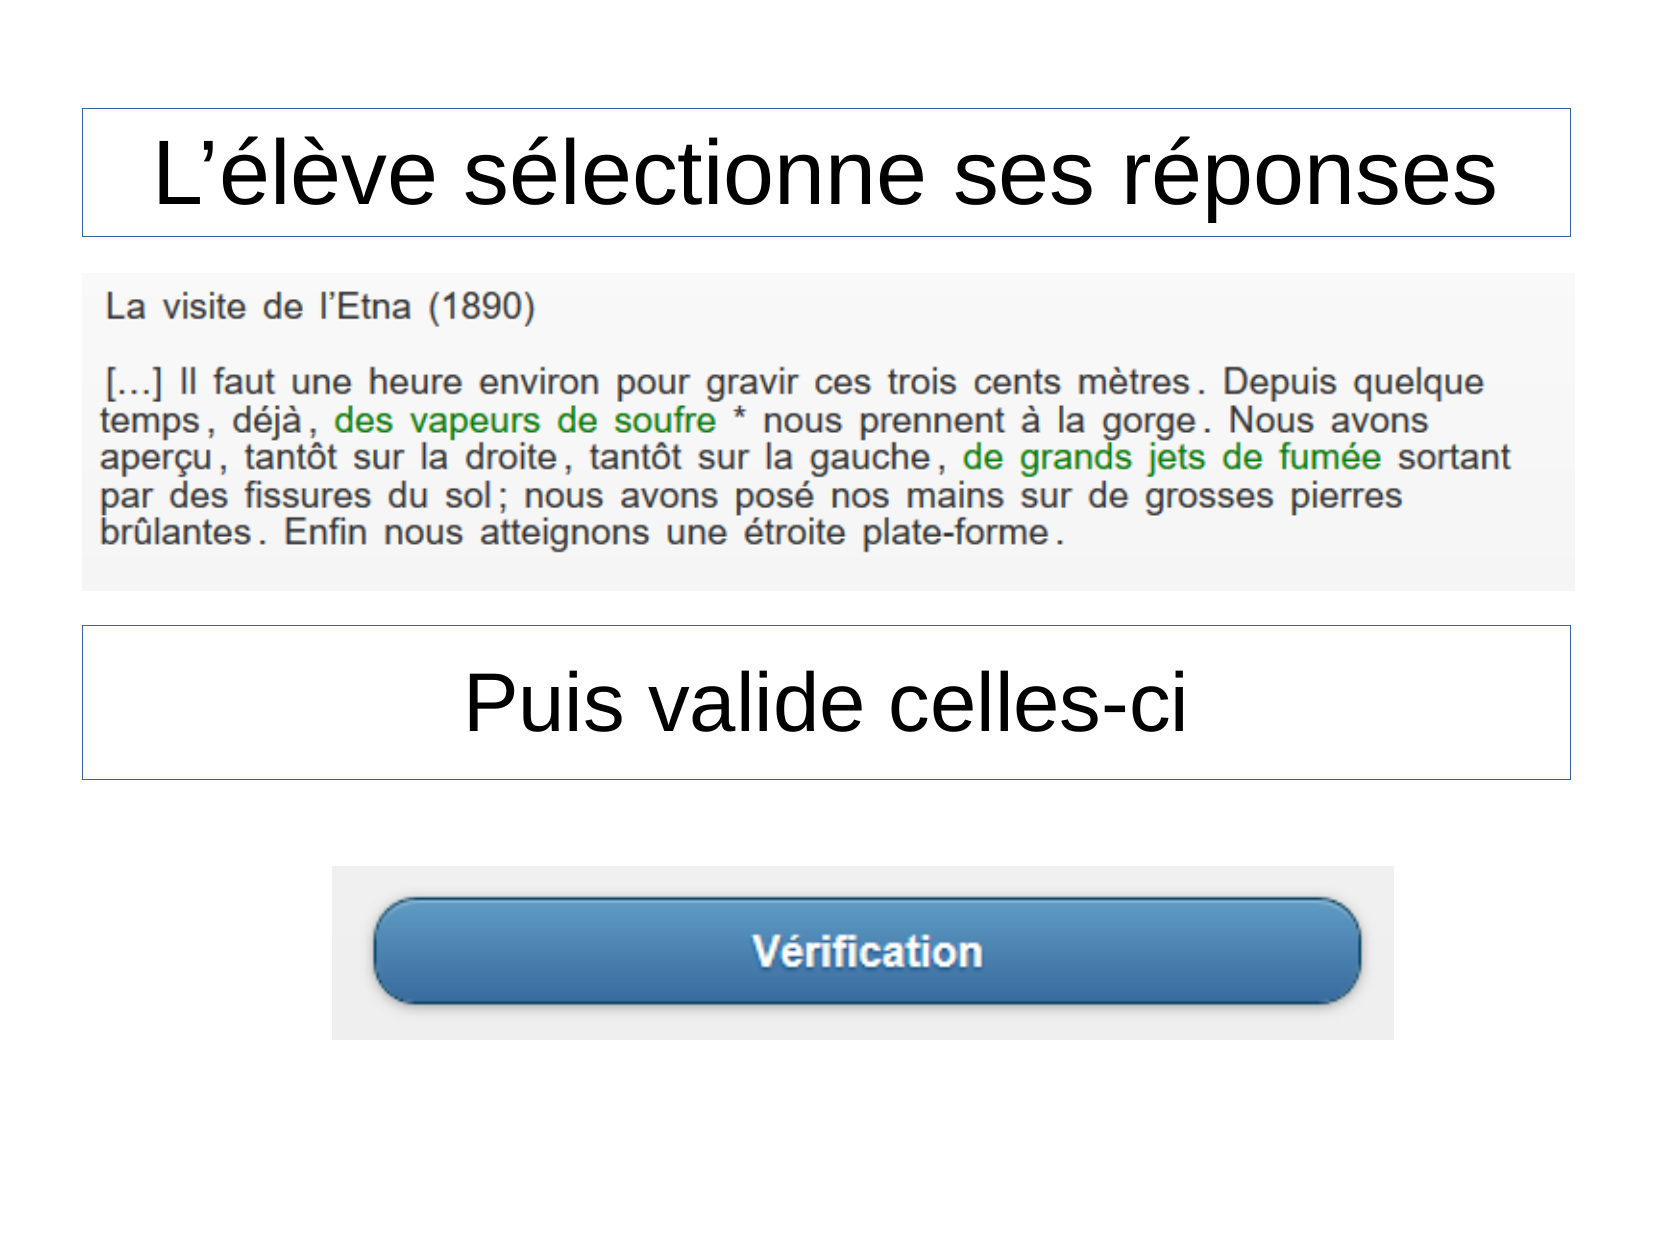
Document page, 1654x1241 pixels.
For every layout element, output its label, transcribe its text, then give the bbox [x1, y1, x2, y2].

picture [82, 273, 1575, 591]
picture [332, 866, 1394, 1040]
title Puis valide celles-ci [82, 625, 1571, 780]
title L’élève sélectionne ses réponses [82, 108, 1571, 237]
